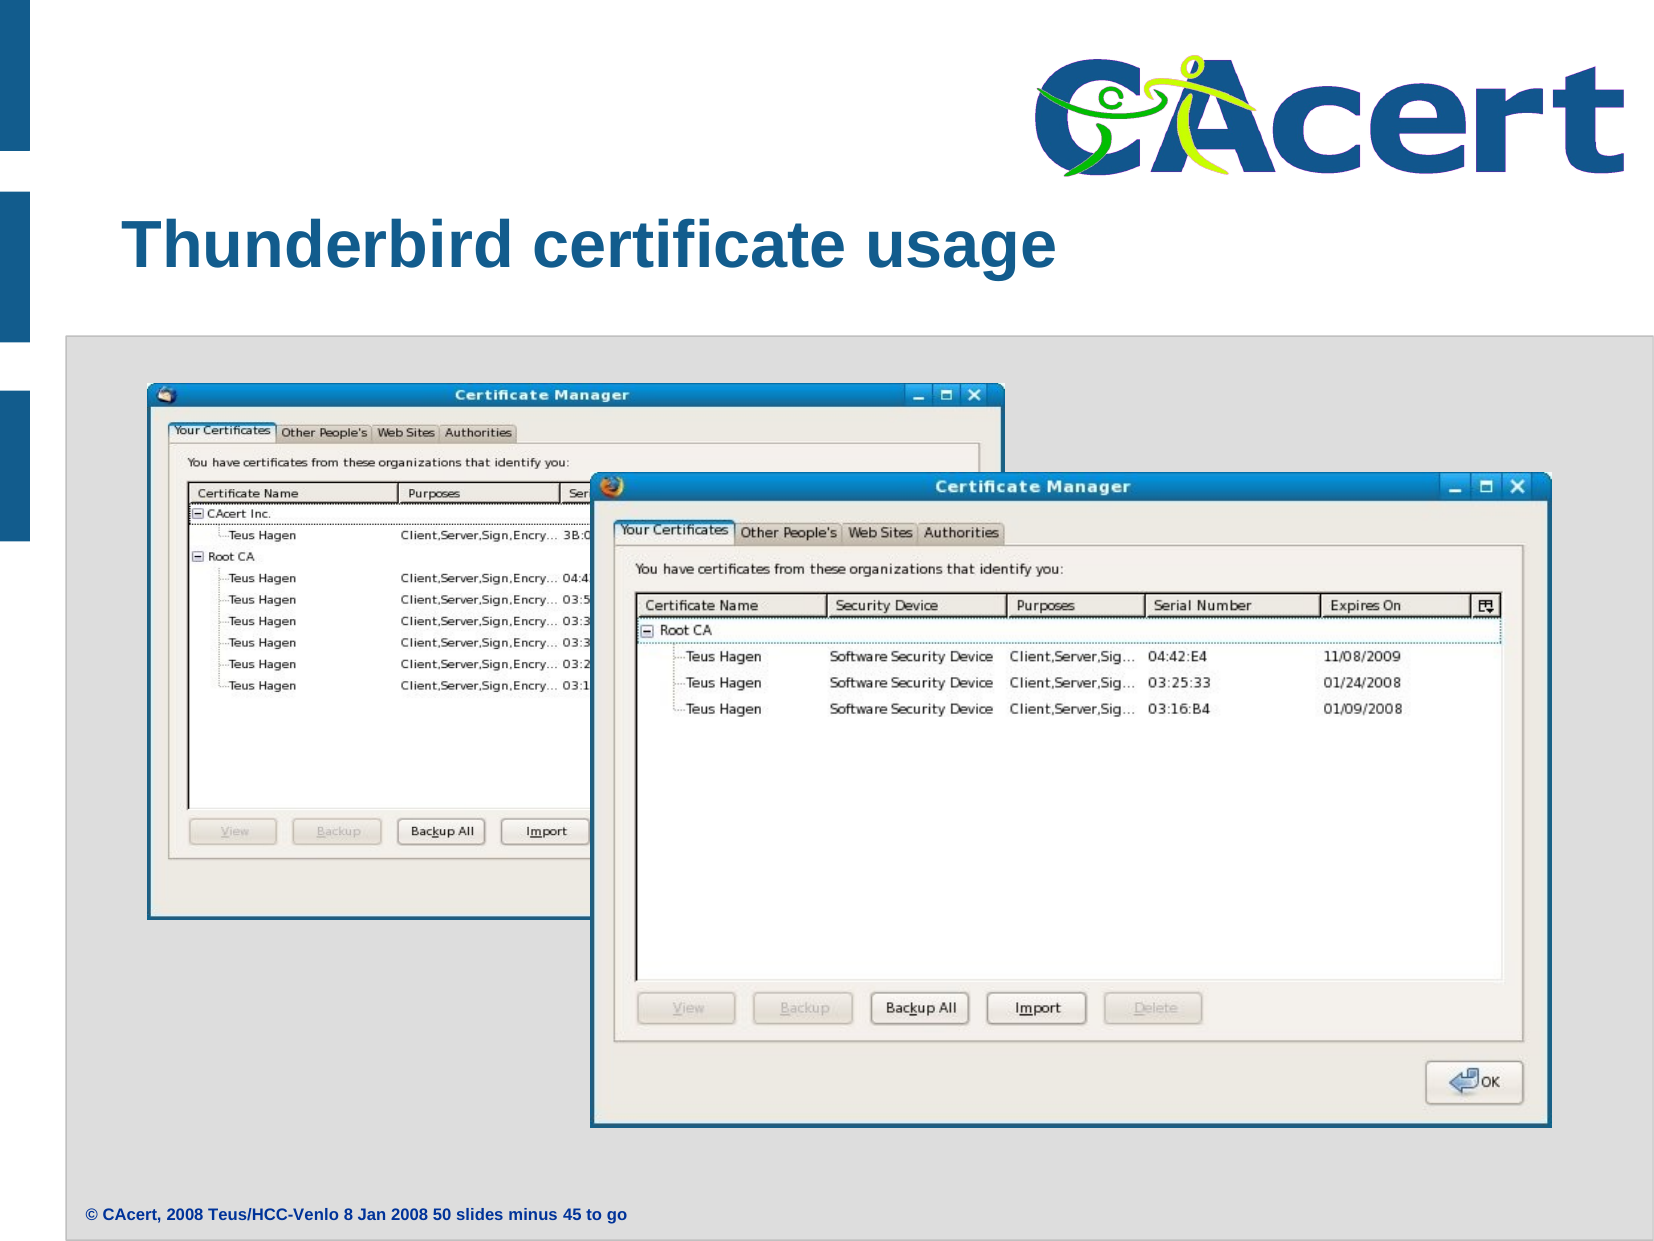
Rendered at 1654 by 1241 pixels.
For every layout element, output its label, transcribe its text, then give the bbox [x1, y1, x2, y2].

picture [147, 383, 1552, 1128]
list [121, 344, 1595, 1238]
picture [1130, 472, 1136, 480]
picture [1427, 472, 1434, 479]
picture [998, 383, 1005, 389]
picture [1539, 479, 1544, 489]
title Thunderbird certificate usage [121, 177, 1533, 316]
picture [1543, 472, 1552, 479]
picture [1033, 53, 1625, 178]
picture [186, 383, 209, 389]
